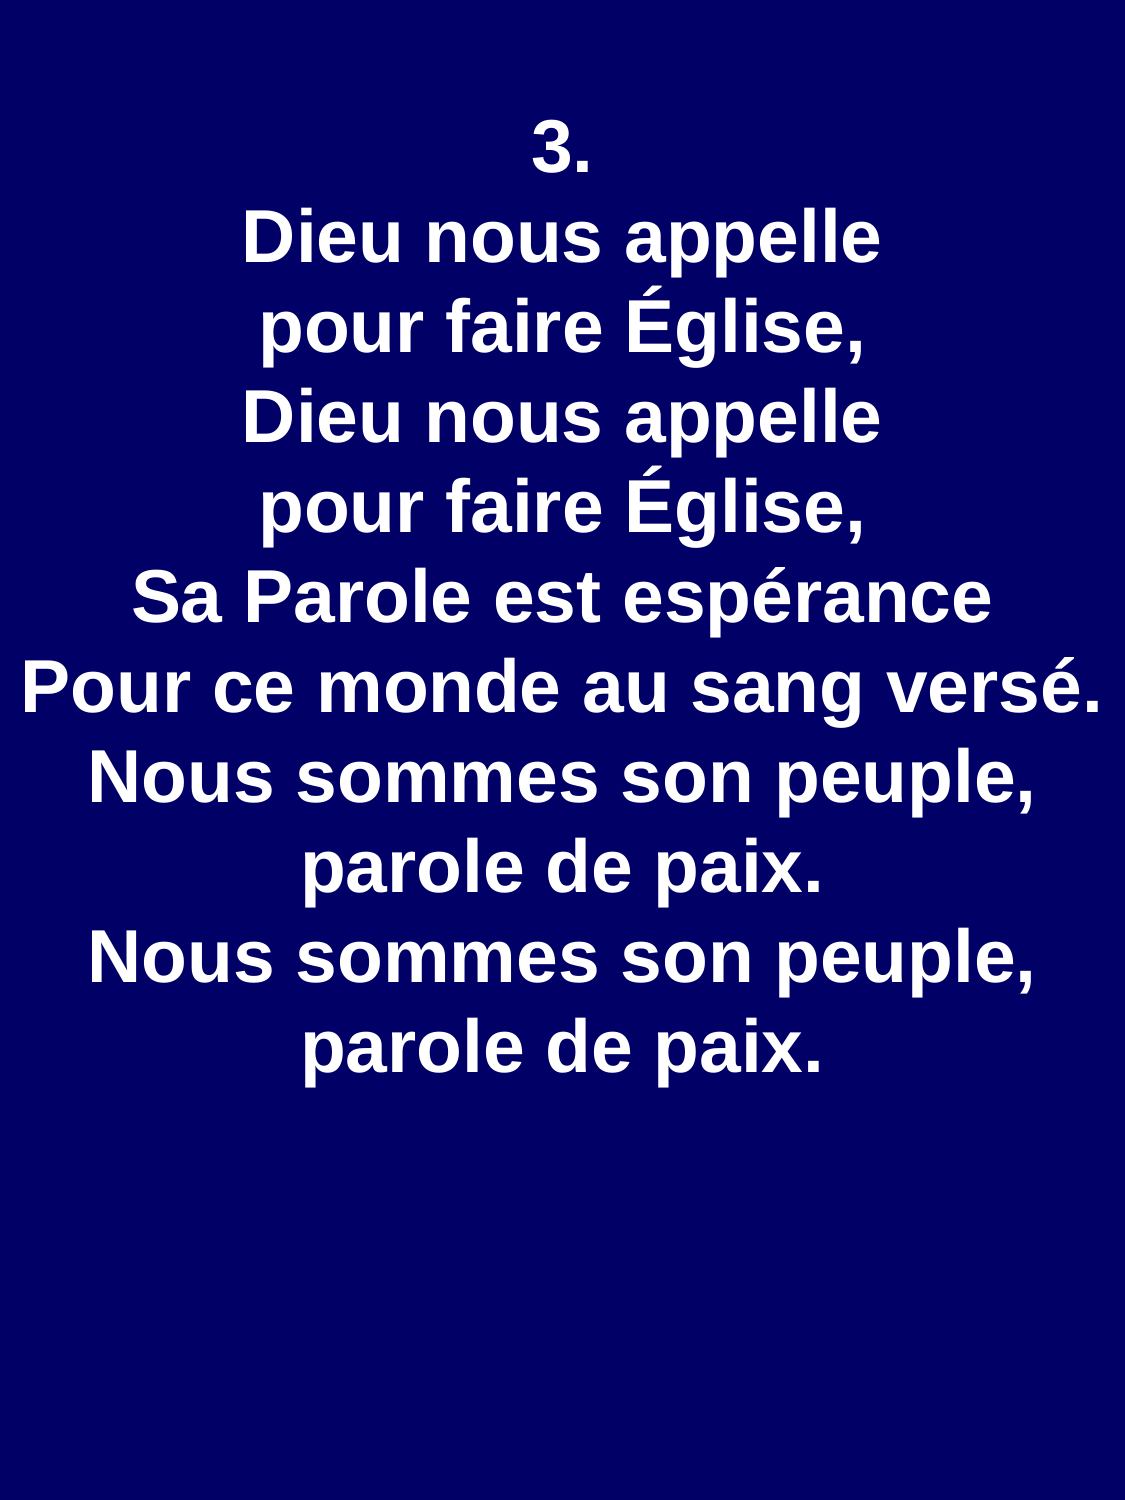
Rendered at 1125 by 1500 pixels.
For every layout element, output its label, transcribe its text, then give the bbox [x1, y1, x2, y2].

text_box 3. Dieu nous appelle pour faire Église, Dieu nous appelle pour faire Église, Sa Parole est espérance Pour ce monde au sang versé. Nous sommes son peuple, parole de paix. Nous sommes son peuple, parole de paix. [0, 89, 1125, 1096]
